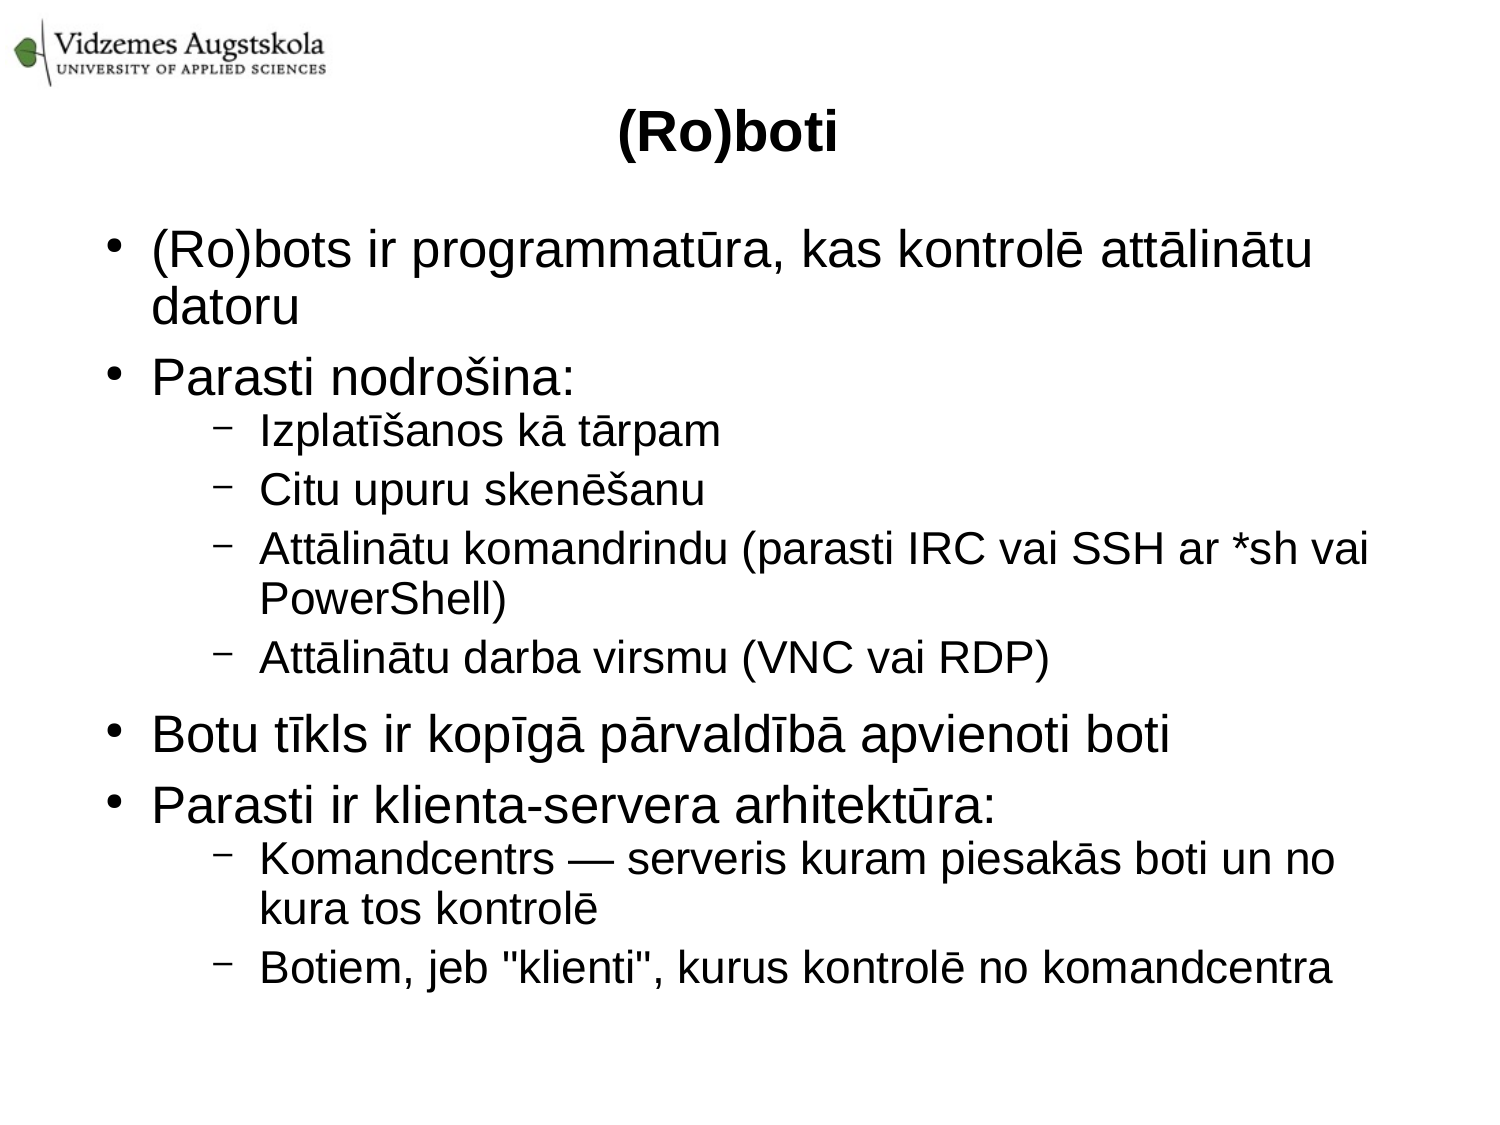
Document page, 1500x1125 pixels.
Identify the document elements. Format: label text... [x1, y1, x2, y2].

list (Ro)bots ir programmatūra, kas kontrolē attālinātu datoru Parasti nodrošina: Izplatīšanos kā tārpam Citu upuru skenēšanu Attālinātu komandrindu (parasti IRC vai SSH ar *sh vai PowerShell) Attālinātu darba virsmu (VNC vai RDP) Botu tīkls ir kopīgā pārvaldībā apvienoti boti Parasti ir klienta-servera arhitektūra: Komandcentrs — serveris kuram piesakās boti un no kura tos kontrolē Botiem, jeb "klienti", kurus kontrolē no komandcentra [74, 214, 1424, 1004]
title (Ro)boti [85, 87, 1372, 177]
picture [5, 2, 334, 102]
